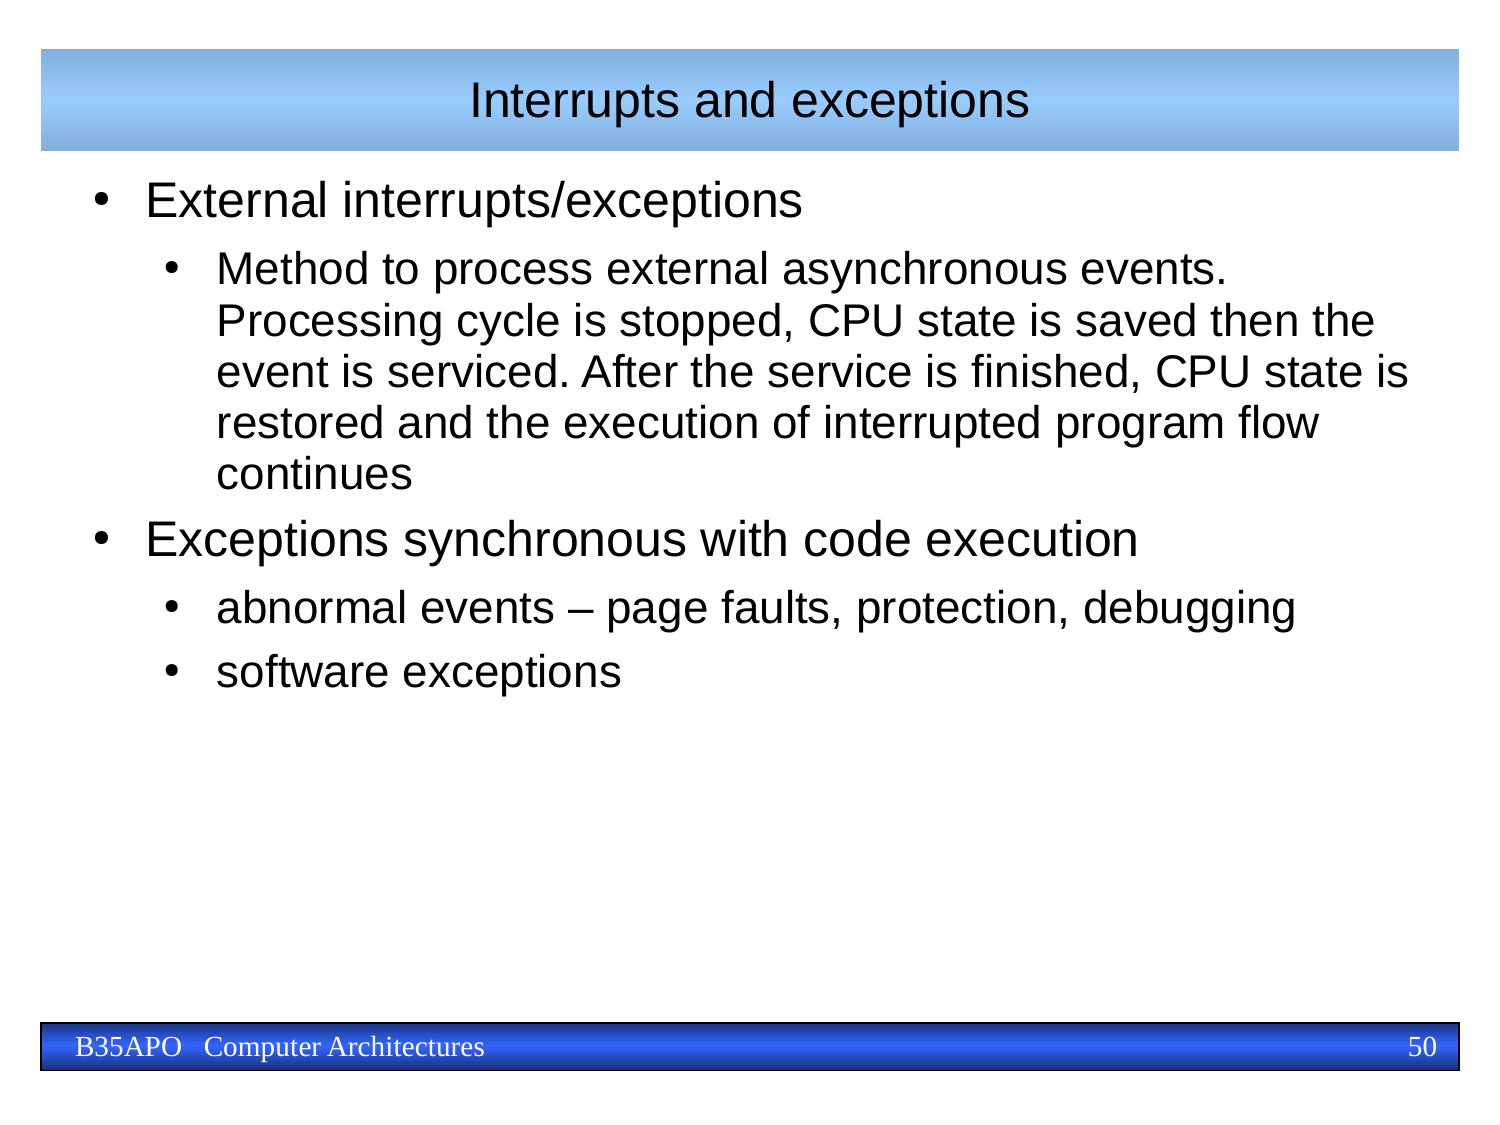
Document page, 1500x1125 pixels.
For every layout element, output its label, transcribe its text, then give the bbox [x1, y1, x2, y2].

list External interrupts/exceptions Method to process external asynchronous events. Processing cycle is stopped, CPU state is saved then the event is serviced. After the service is finished, CPU state is restored and the execution of interrupted program flow continues Exceptions synchronous with code execution abnormal events – page faults, protection, debugging software exceptions [75, 172, 1426, 916]
title Interrupts and exceptions [41, 49, 1459, 151]
